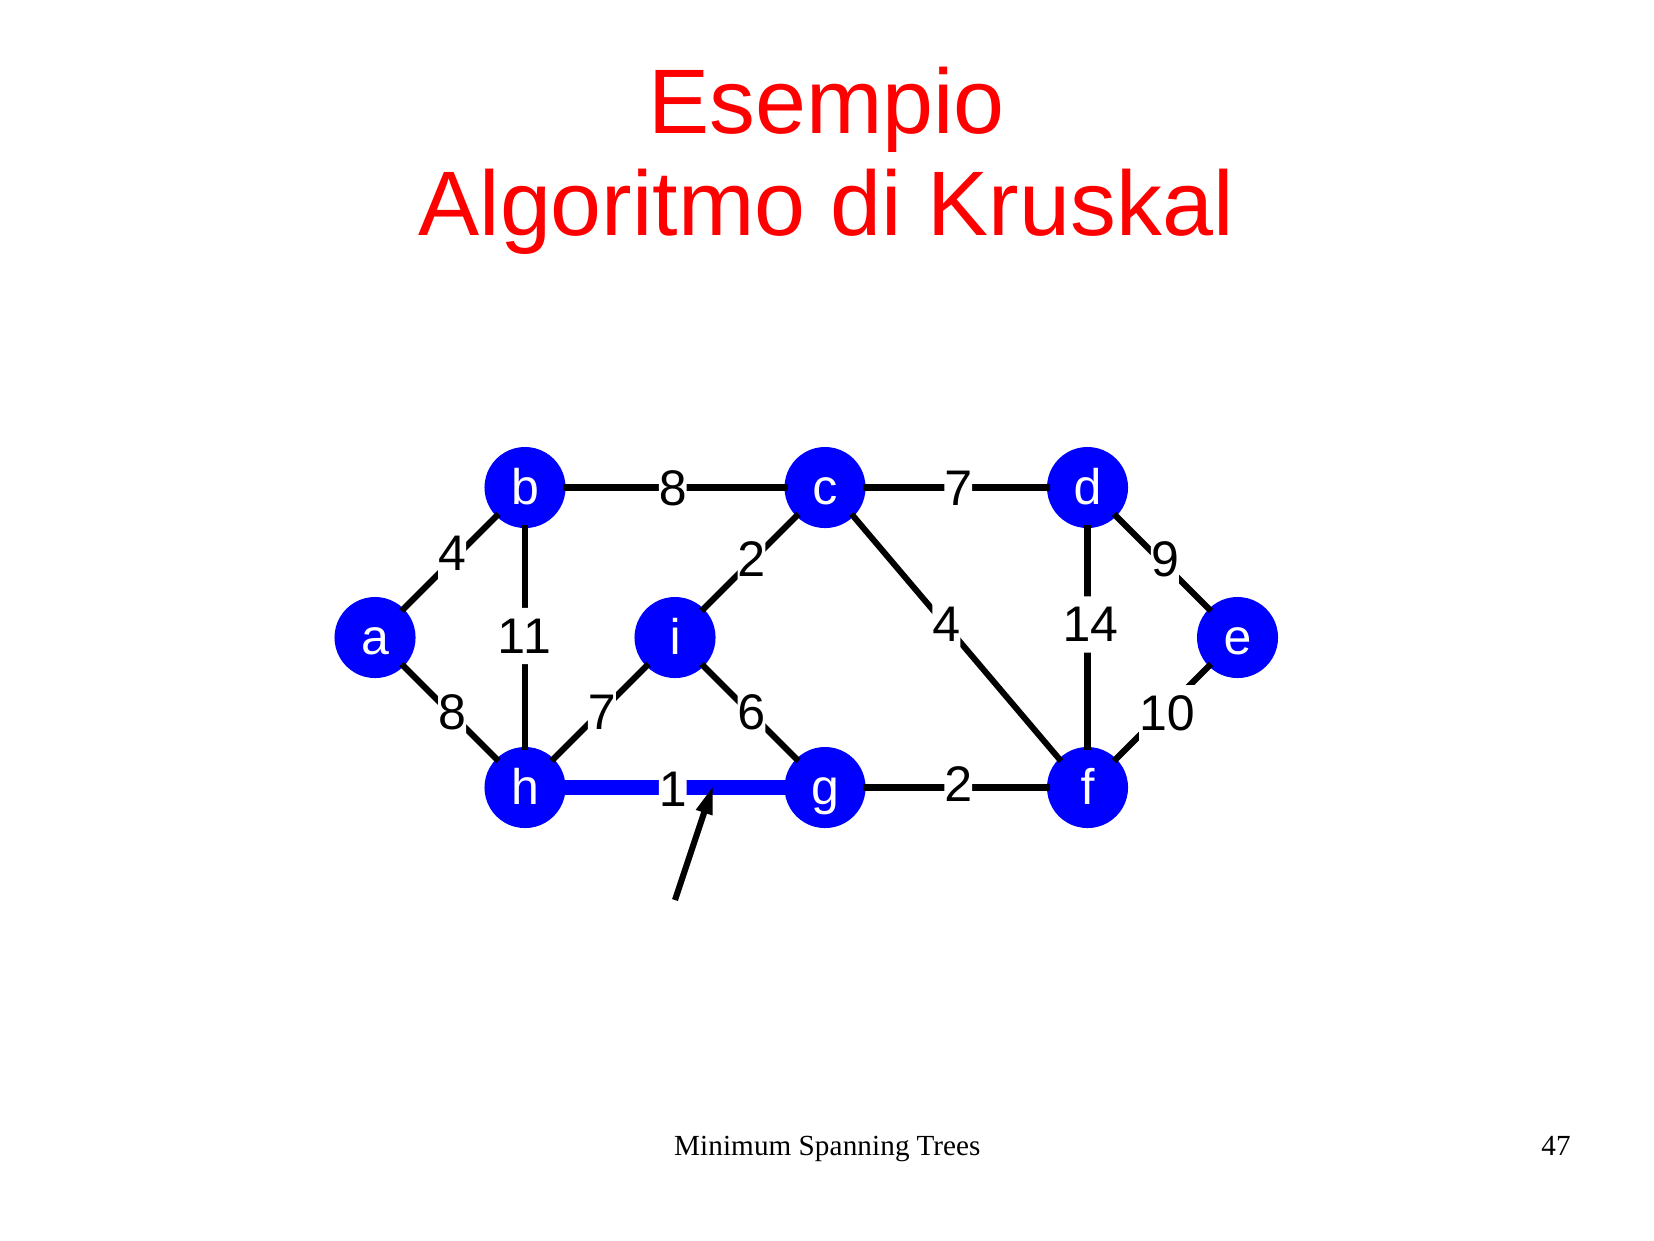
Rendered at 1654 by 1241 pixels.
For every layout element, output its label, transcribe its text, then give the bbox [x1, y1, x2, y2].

text_box 8 [658, 460, 687, 517]
text_box 8 [438, 684, 467, 741]
text_box 10 [1139, 685, 1195, 742]
text_box 9 [1150, 531, 1179, 588]
text_box 7 [587, 684, 616, 742]
text_box b [487, 450, 563, 525]
text_box 2 [737, 531, 766, 588]
text_box a [337, 600, 413, 676]
text_box 4 [932, 596, 961, 653]
text_box 1 [658, 761, 687, 818]
title Esempio Algoritmo di Kruskal [82, 49, 1571, 257]
text_box 7 [944, 460, 973, 517]
text_box 11 [497, 607, 557, 665]
text_box 4 [438, 525, 467, 582]
text_box g [788, 750, 863, 826]
text_box d [1050, 450, 1126, 525]
text_box 6 [737, 684, 766, 742]
text_box i [637, 600, 713, 676]
text_box 14 [1062, 596, 1119, 653]
text_box e [1200, 600, 1276, 676]
text_box f [1050, 750, 1126, 826]
text_box 2 [944, 756, 973, 813]
text_box h [487, 750, 563, 826]
text_box c [787, 450, 863, 526]
